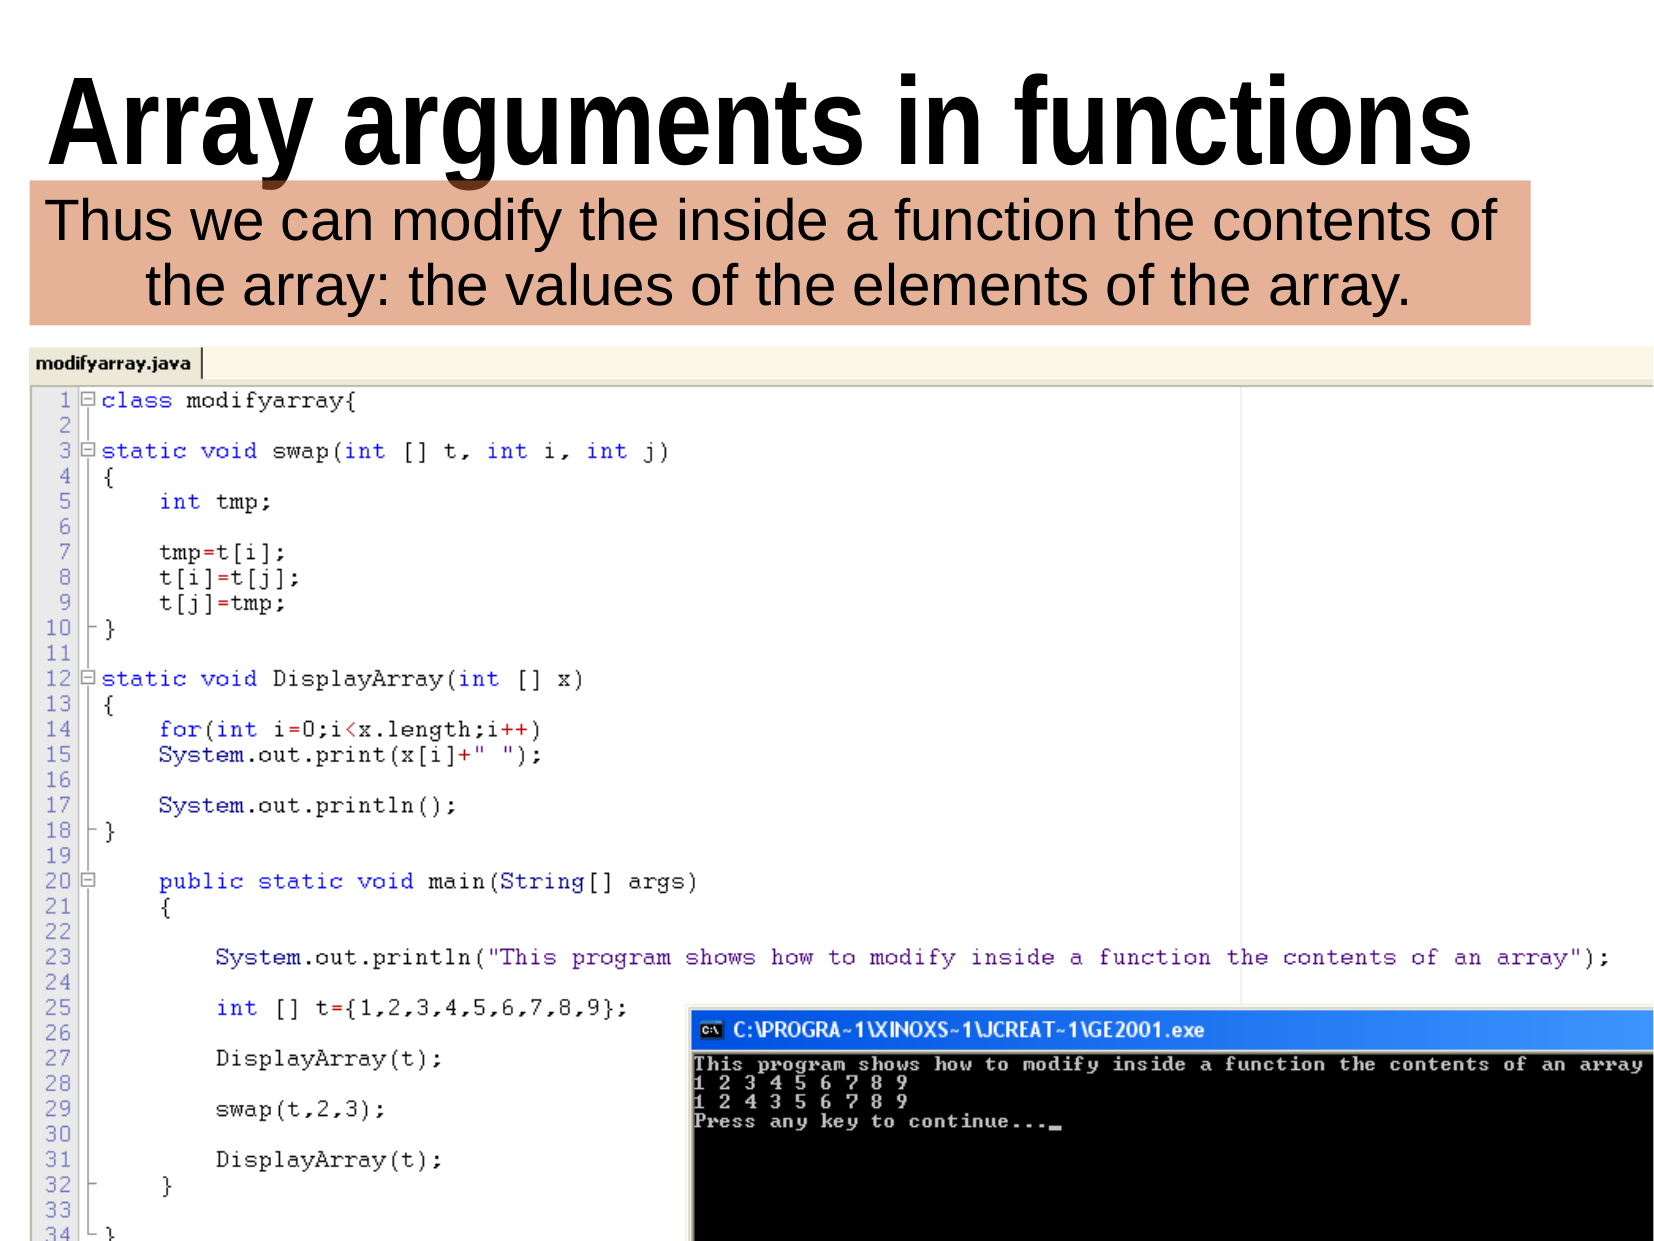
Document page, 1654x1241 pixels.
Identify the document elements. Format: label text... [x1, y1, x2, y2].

text_box Array arguments in functions [32, 39, 1490, 180]
picture [29, 346, 1654, 1241]
text_box Thus we can modify the inside a function the contents of the array: the values of the elements of the array. [29, 180, 1531, 325]
